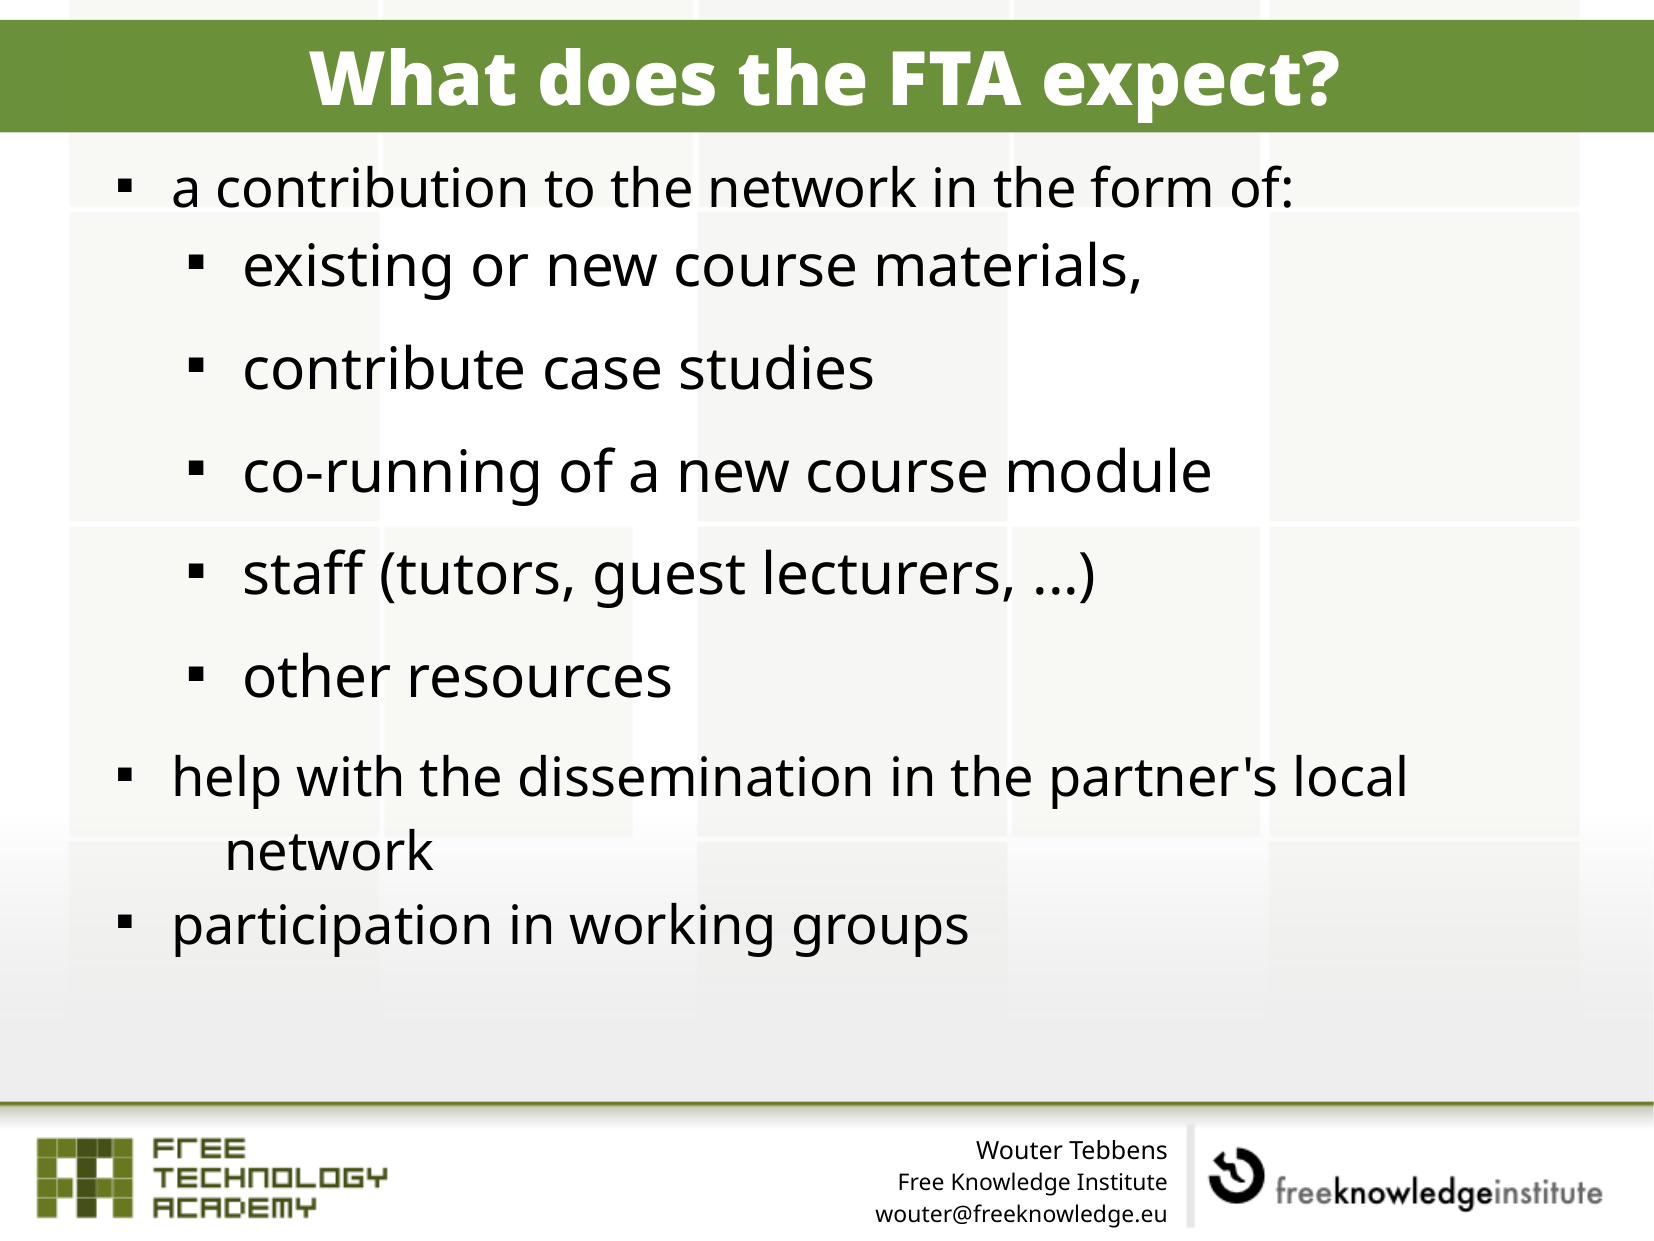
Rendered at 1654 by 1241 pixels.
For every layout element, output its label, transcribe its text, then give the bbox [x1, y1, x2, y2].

title What does the FTA expect? [37, 29, 1613, 122]
picture [0, 0, 1654, 19]
picture [0, 133, 1654, 1241]
list a contribution to the network in the form of: existing or new course materials, contribute case studies co-running of a new course module staff (tutors, guest lecturers, ...) other resources help with the dissemination in the partner's local network participation in working groups [82, 150, 1571, 954]
